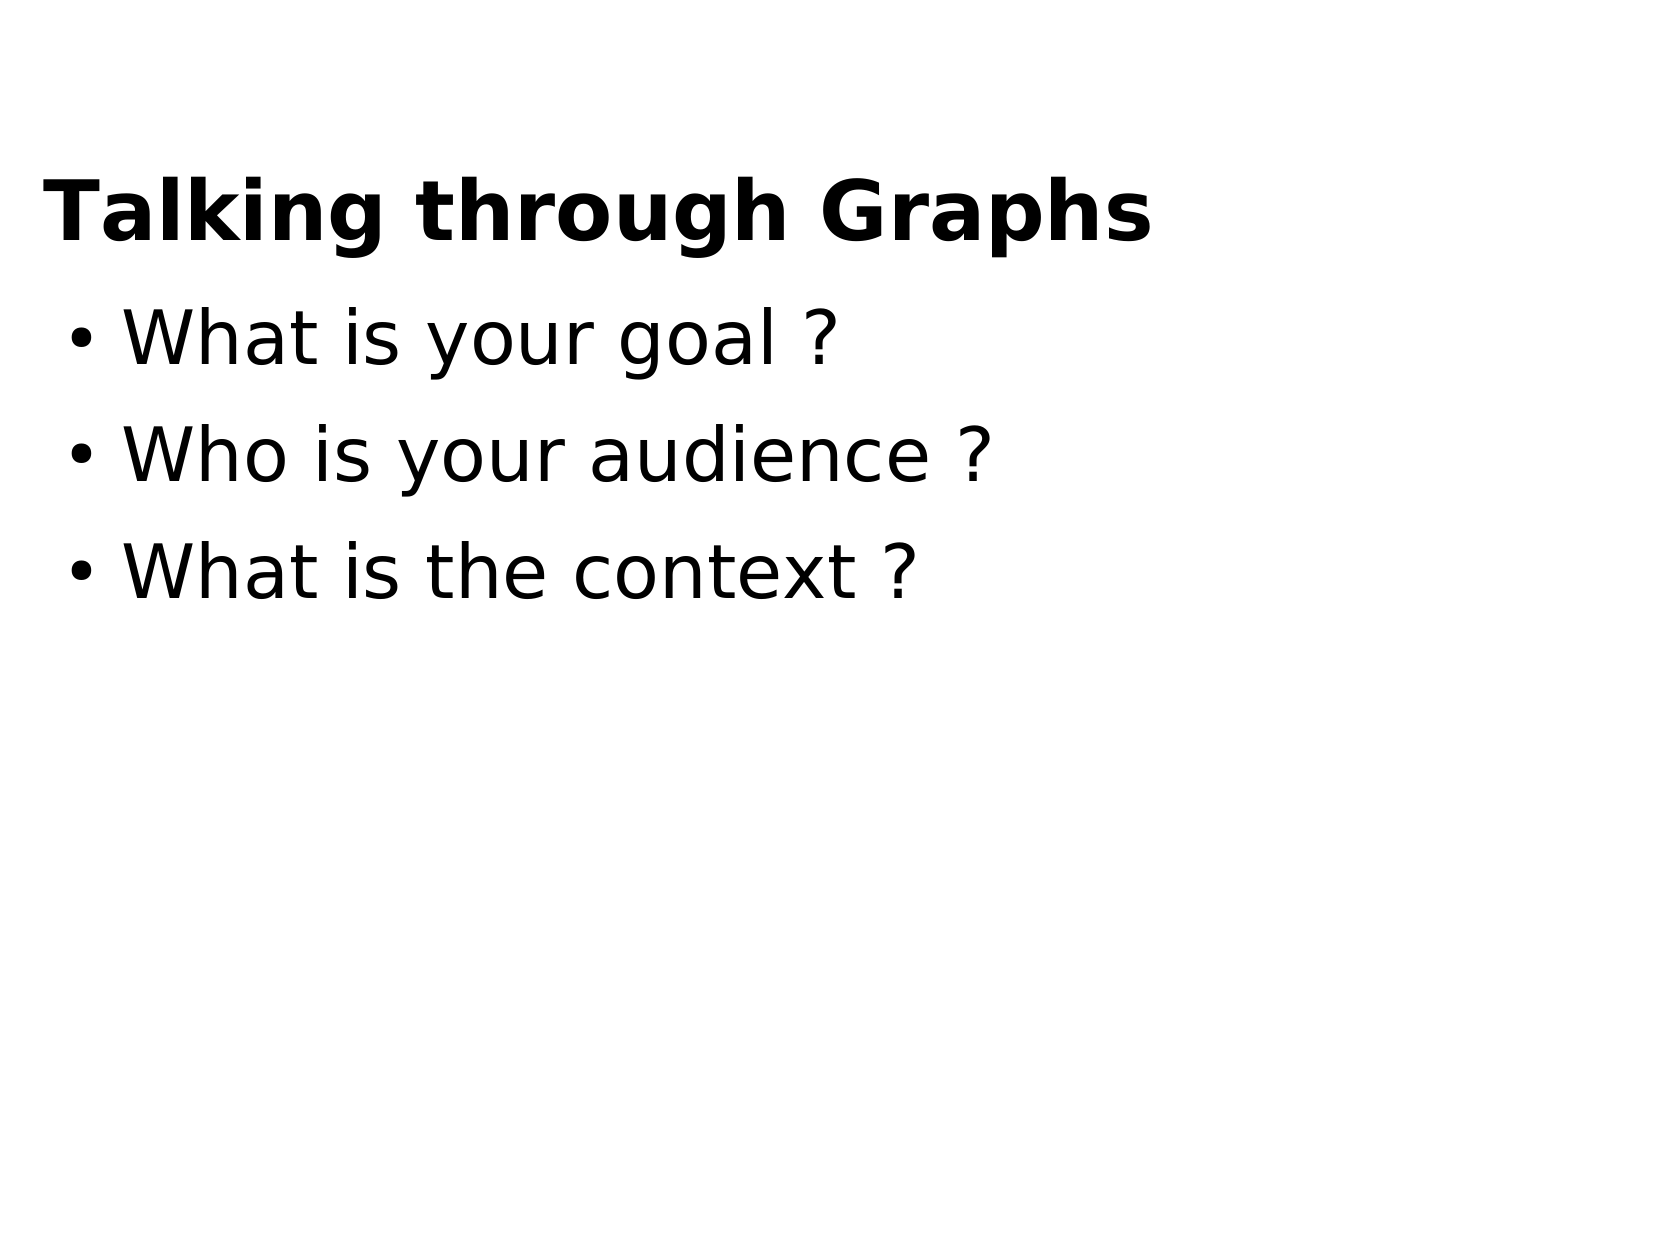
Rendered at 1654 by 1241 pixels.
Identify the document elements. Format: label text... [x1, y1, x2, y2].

title Talking through Graphs [43, 137, 1581, 287]
list What is your goal ? Who is your audience ? What is the context ? [50, 295, 1571, 1099]
